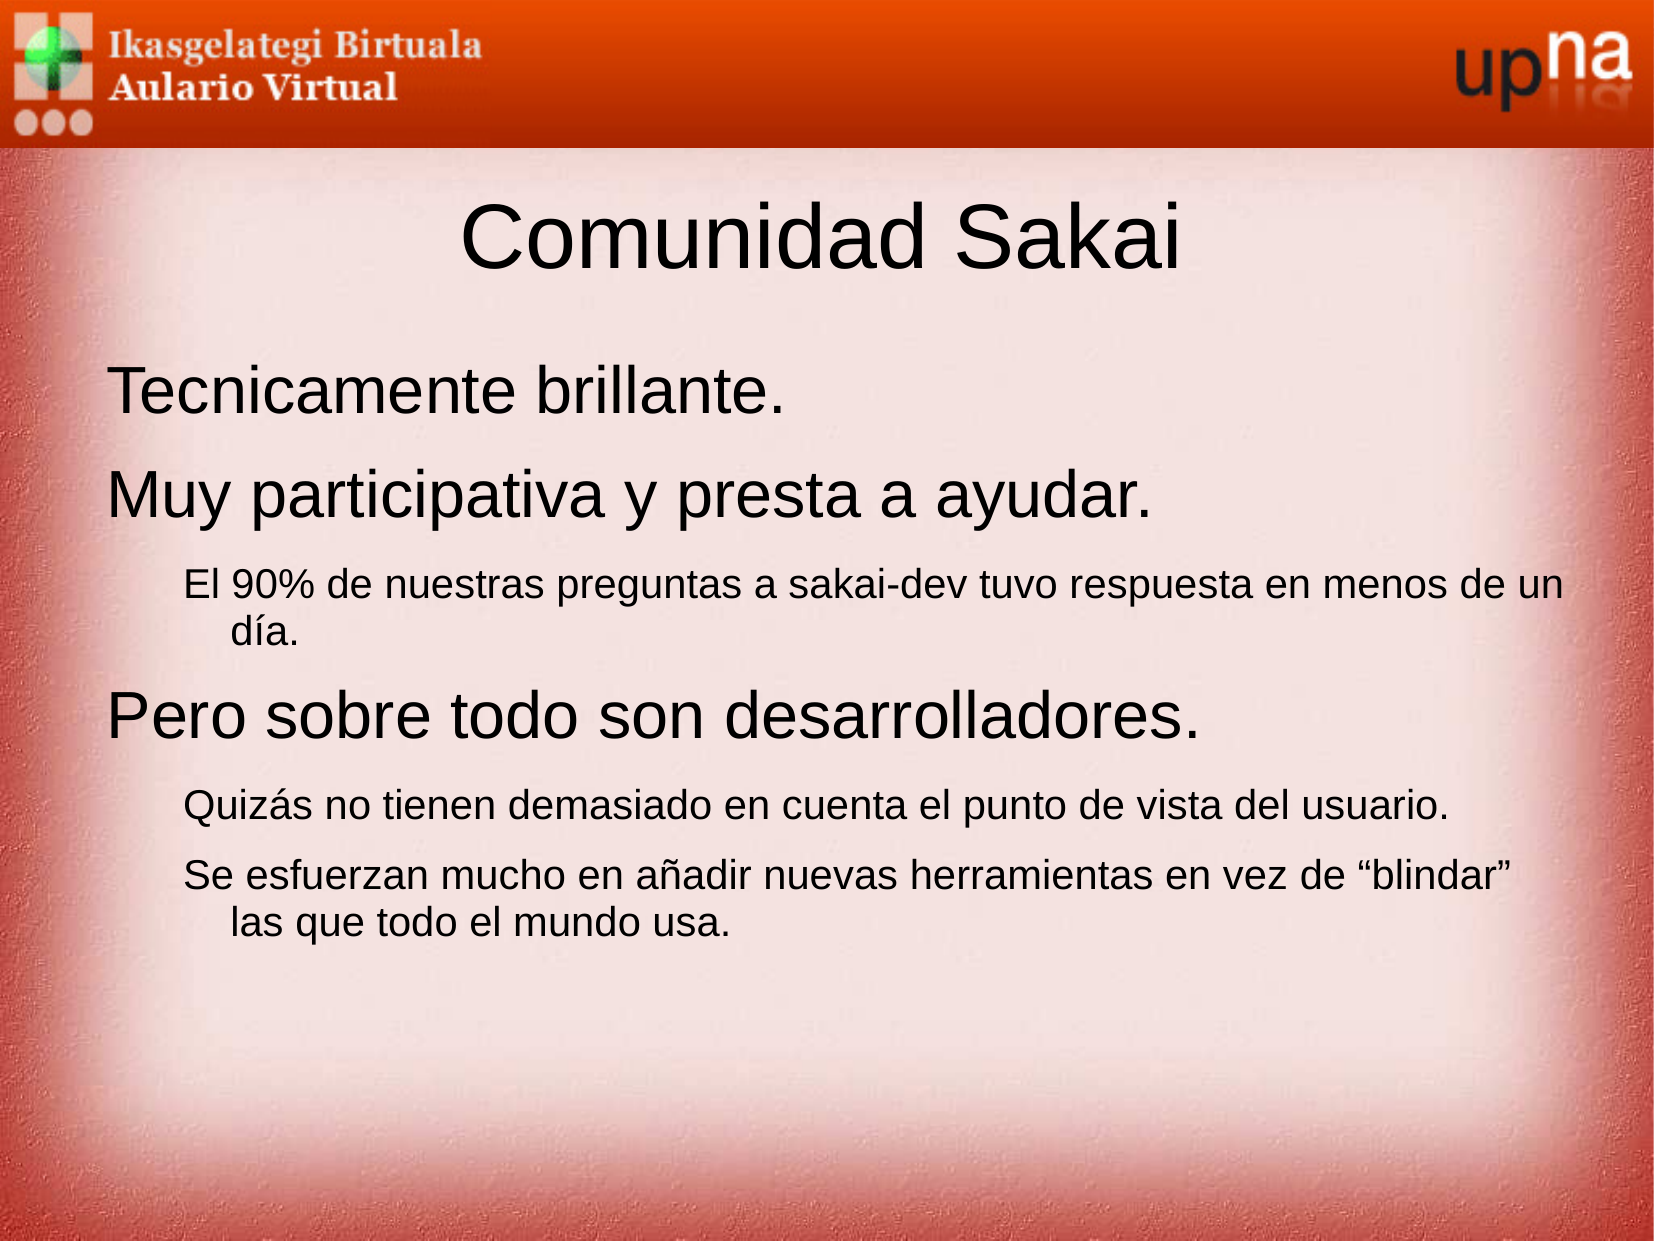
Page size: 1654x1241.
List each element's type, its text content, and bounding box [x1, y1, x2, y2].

title Comunidad Sakai [77, 148, 1566, 326]
picture [0, 0, 1654, 1241]
list Tecnicamente brillante. Muy participativa y presta a ayudar. El 90% de nuestras preguntas a sakai-dev tuvo respuesta en menos de un día. Pero sobre todo son desarrolladores. Quizás no tienen demasiado en cuenta el punto de vista del usuario. Se esfuerzan mucho en añadir nuevas herramientas en vez de “blindar” las que todo el mundo usa. [88, 352, 1577, 1093]
